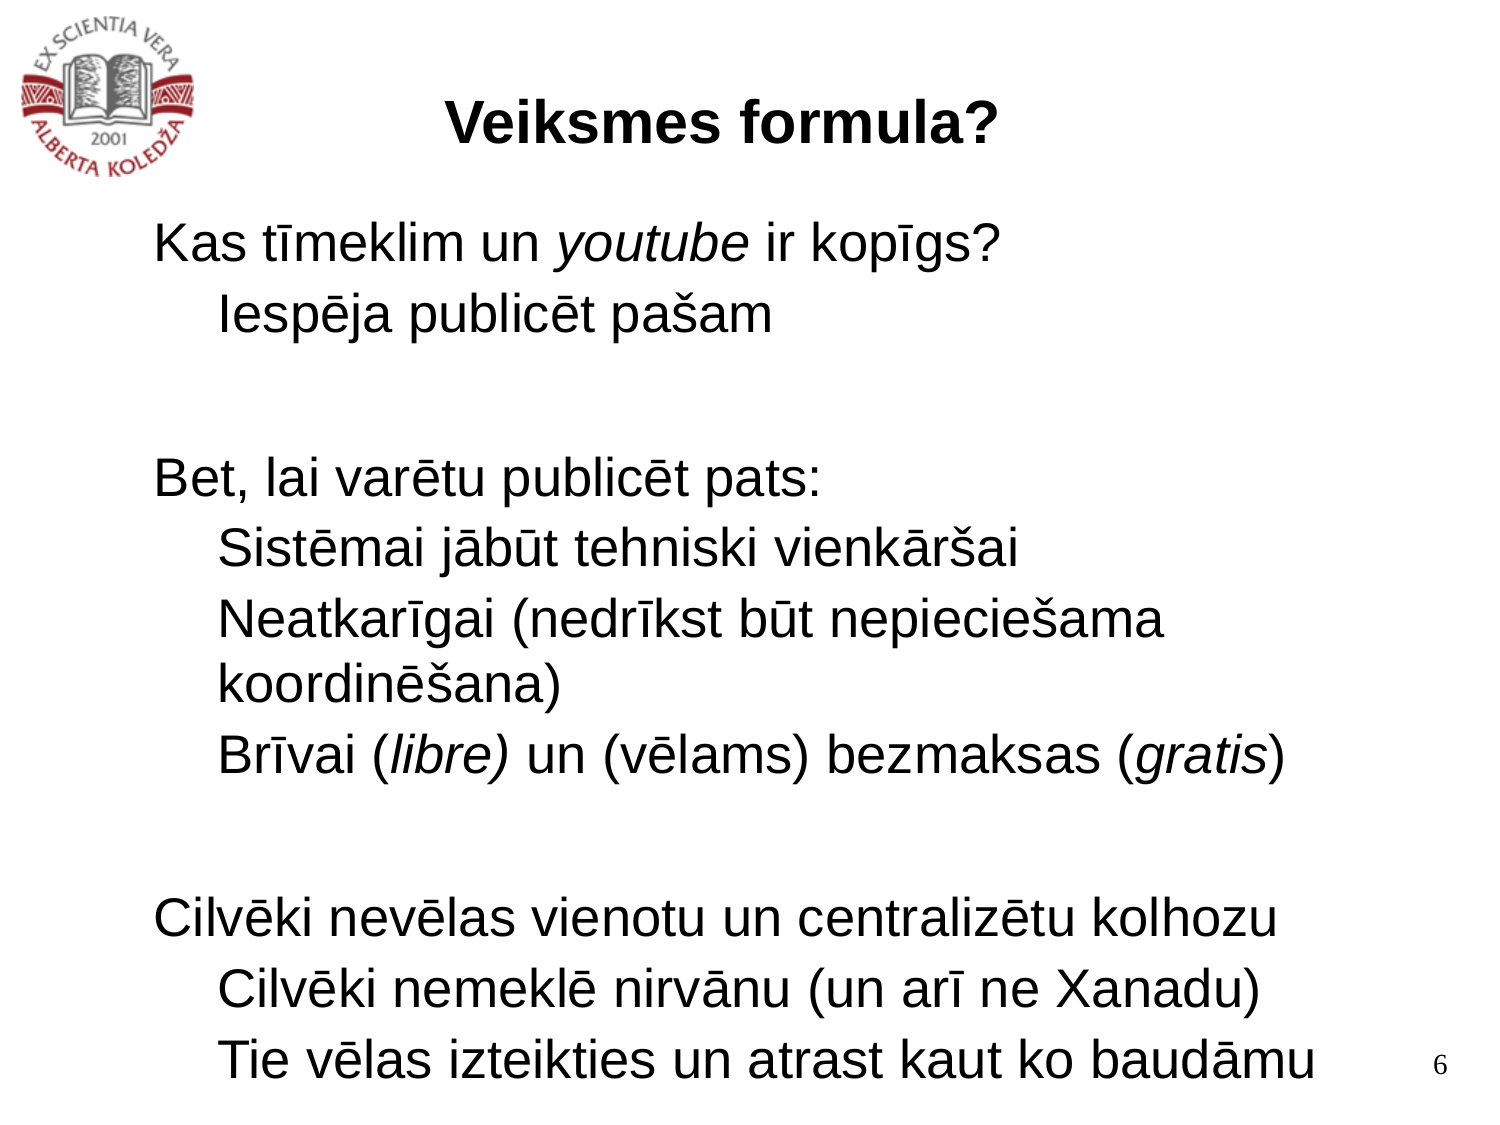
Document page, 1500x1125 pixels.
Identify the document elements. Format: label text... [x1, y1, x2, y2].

list Kas tīmeklim un youtube ir kopīgs? Iespēja publicēt pašam Bet, lai varētu publicēt pats: Sistēmai jābūt tehniski vienkāršai Neatkarīgai (nedrīkst būt nepieciešama koordinēšana) Brīvai (libre) un (vēlams) bezmaksas (gratis) Cilvēki nevēlas vienotu un centralizētu kolhozu Cilvēki nemeklē nirvānu (un arī ne Xanadu) Tie vēlas izteikties un atrast kaut ko baudāmu [74, 200, 1463, 1101]
text_box <skaitlis> [1312, 1037, 1463, 1101]
title Veiksmes formula? [50, 62, 1374, 175]
picture [21, 16, 194, 177]
